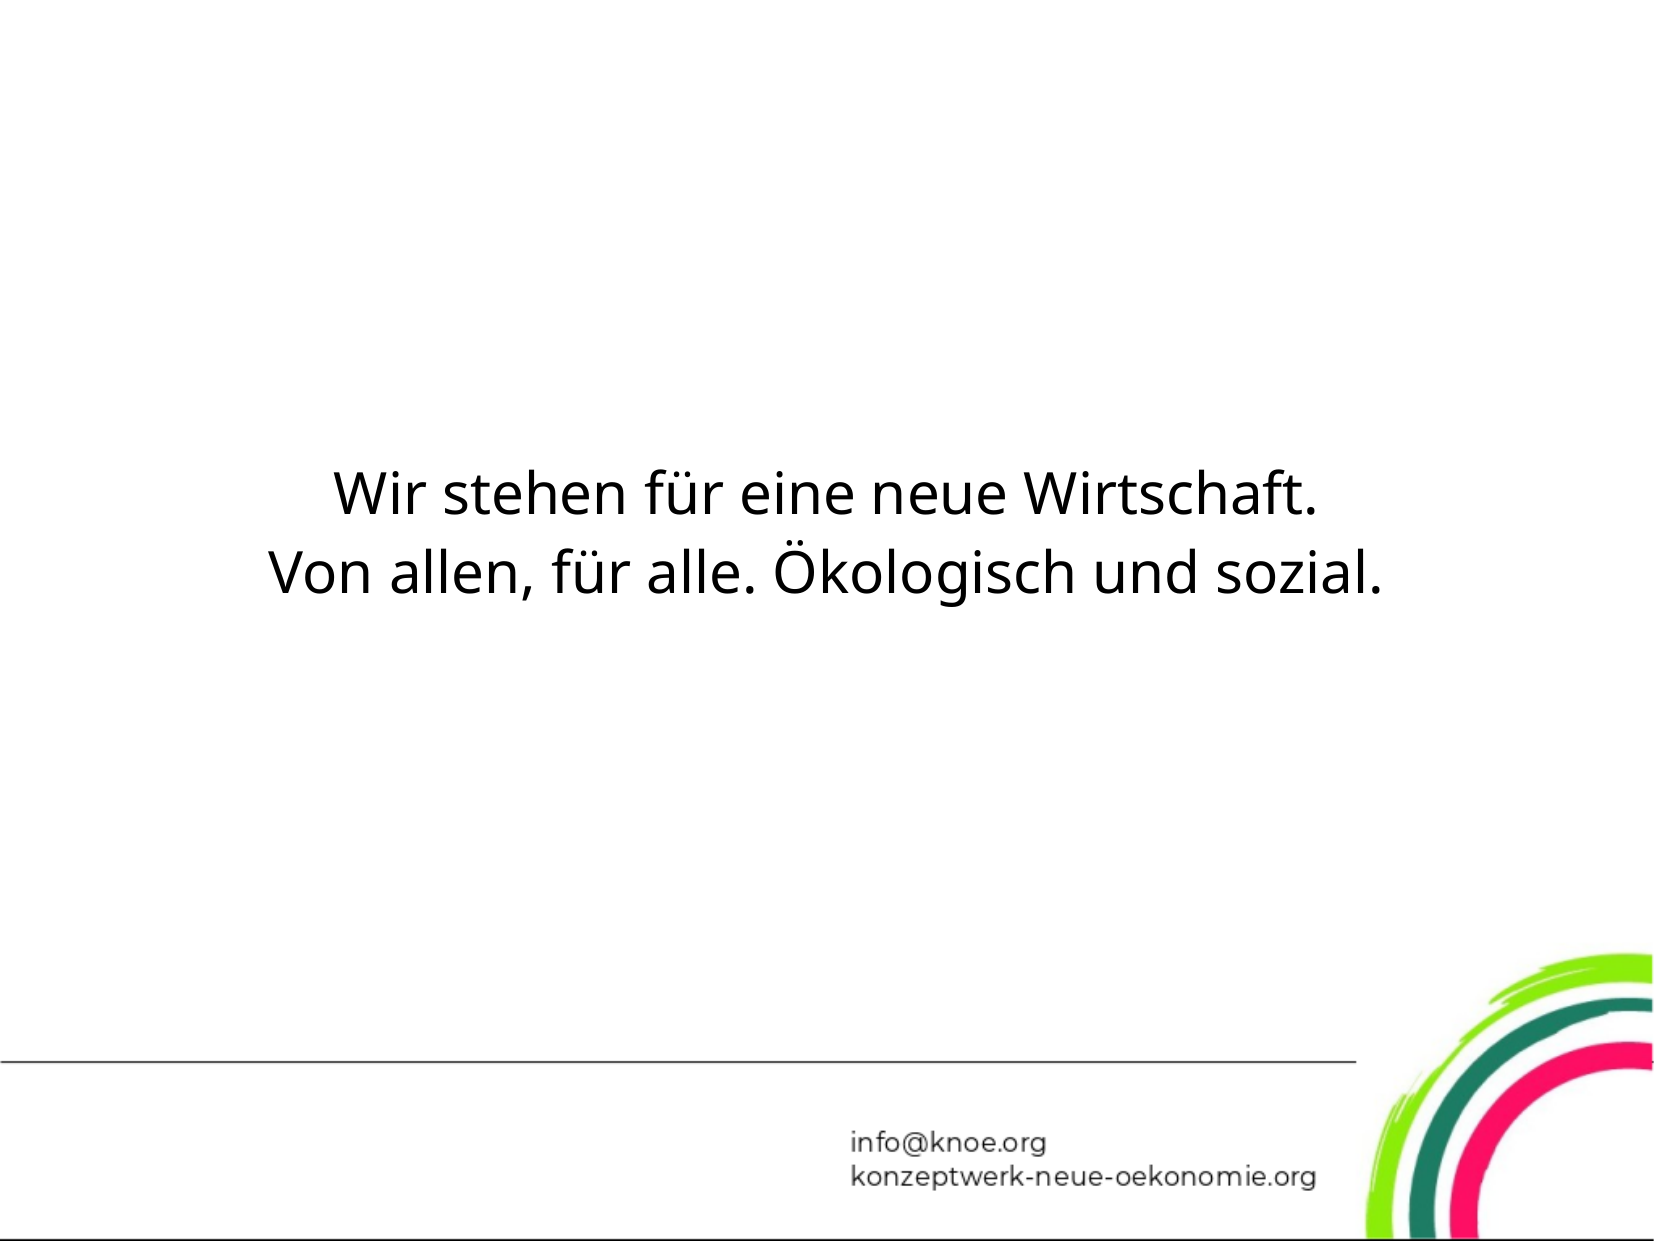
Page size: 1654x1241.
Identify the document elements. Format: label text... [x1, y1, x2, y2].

picture [0, 0, 1654, 1241]
text_box Wir stehen für eine neue Wirtschaft. Von allen, für alle. Ökologisch und sozial. [118, 118, 1536, 945]
